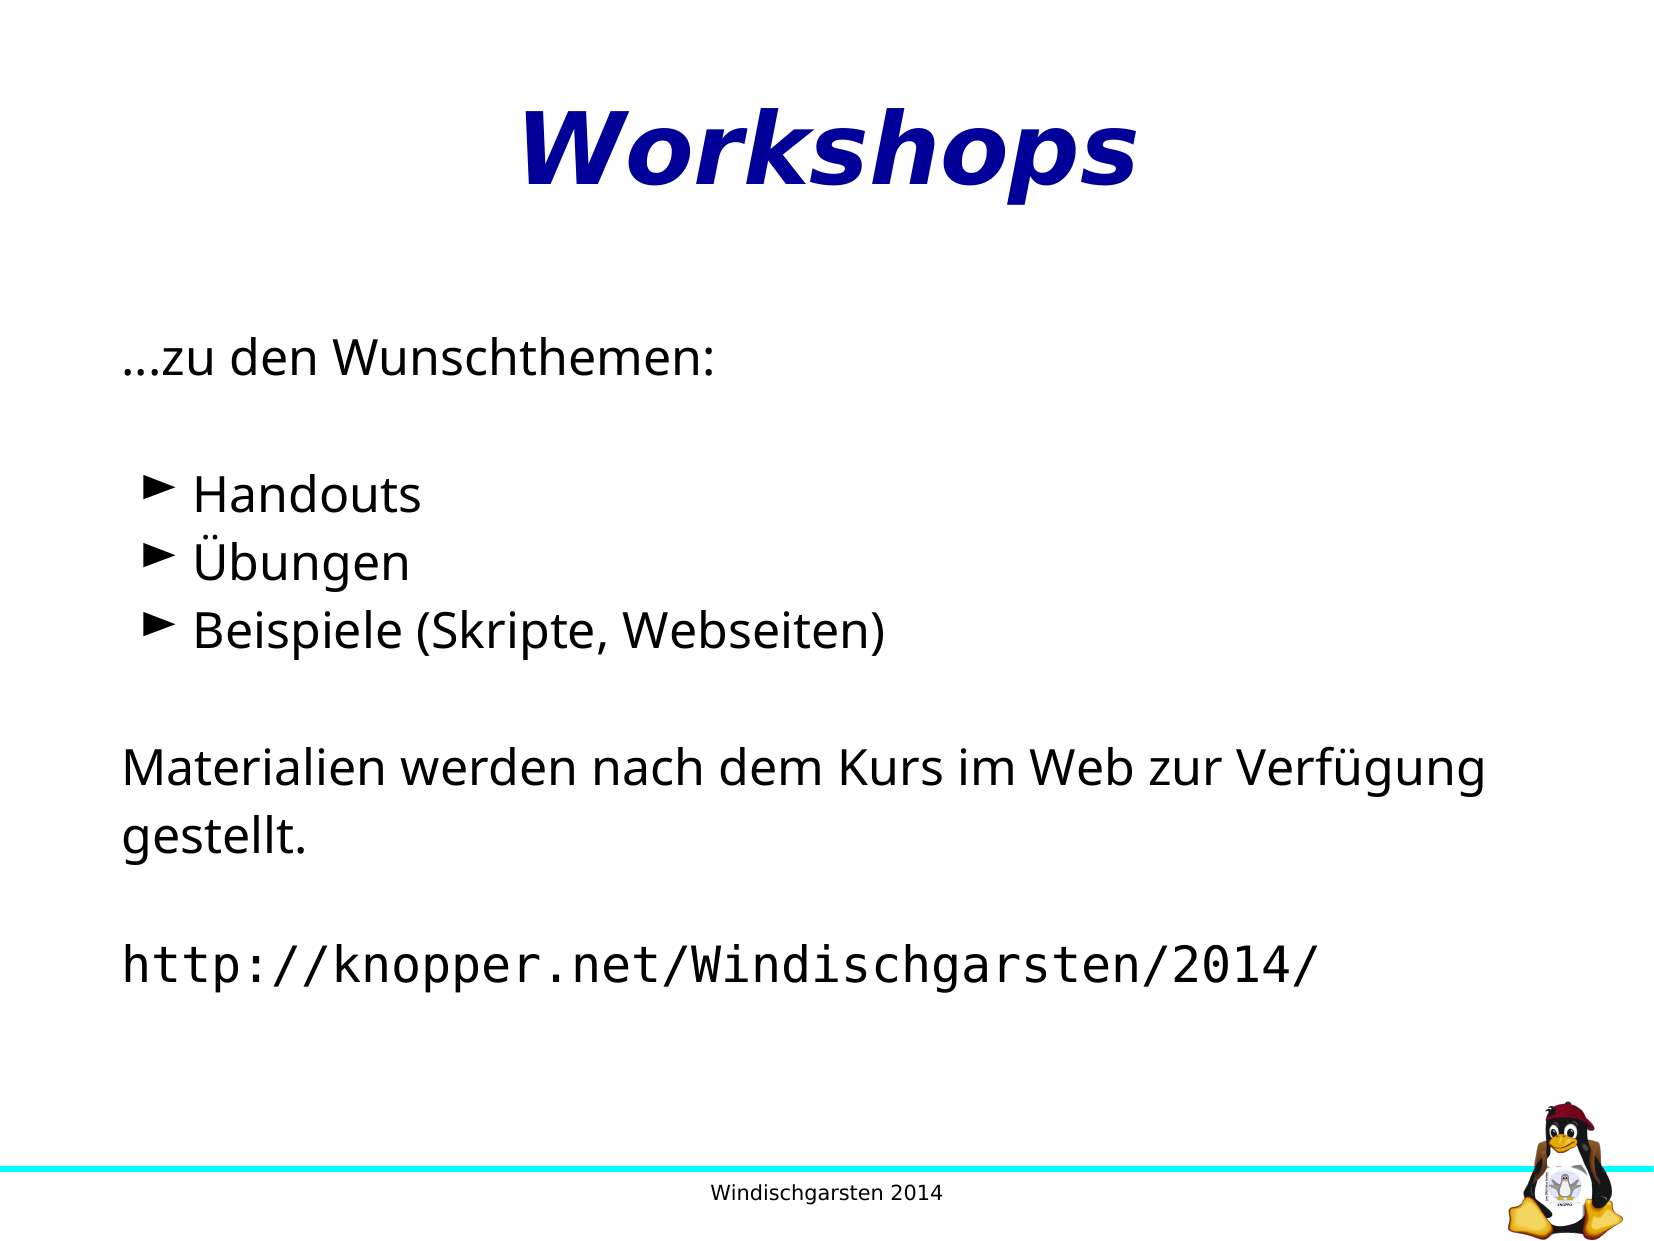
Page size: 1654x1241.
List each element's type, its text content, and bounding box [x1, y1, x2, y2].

list ...zu den Wunschthemen: Handouts Übungen Beispiele (Skripte, Webseiten) Materialien werden nach dem Kurs im Web zur Verfügung gestellt. http://knopper.net/Windischgarsten/2014/ [121, 322, 1561, 1132]
title Workshops [121, 46, 1534, 254]
picture [1505, 1100, 1625, 1241]
